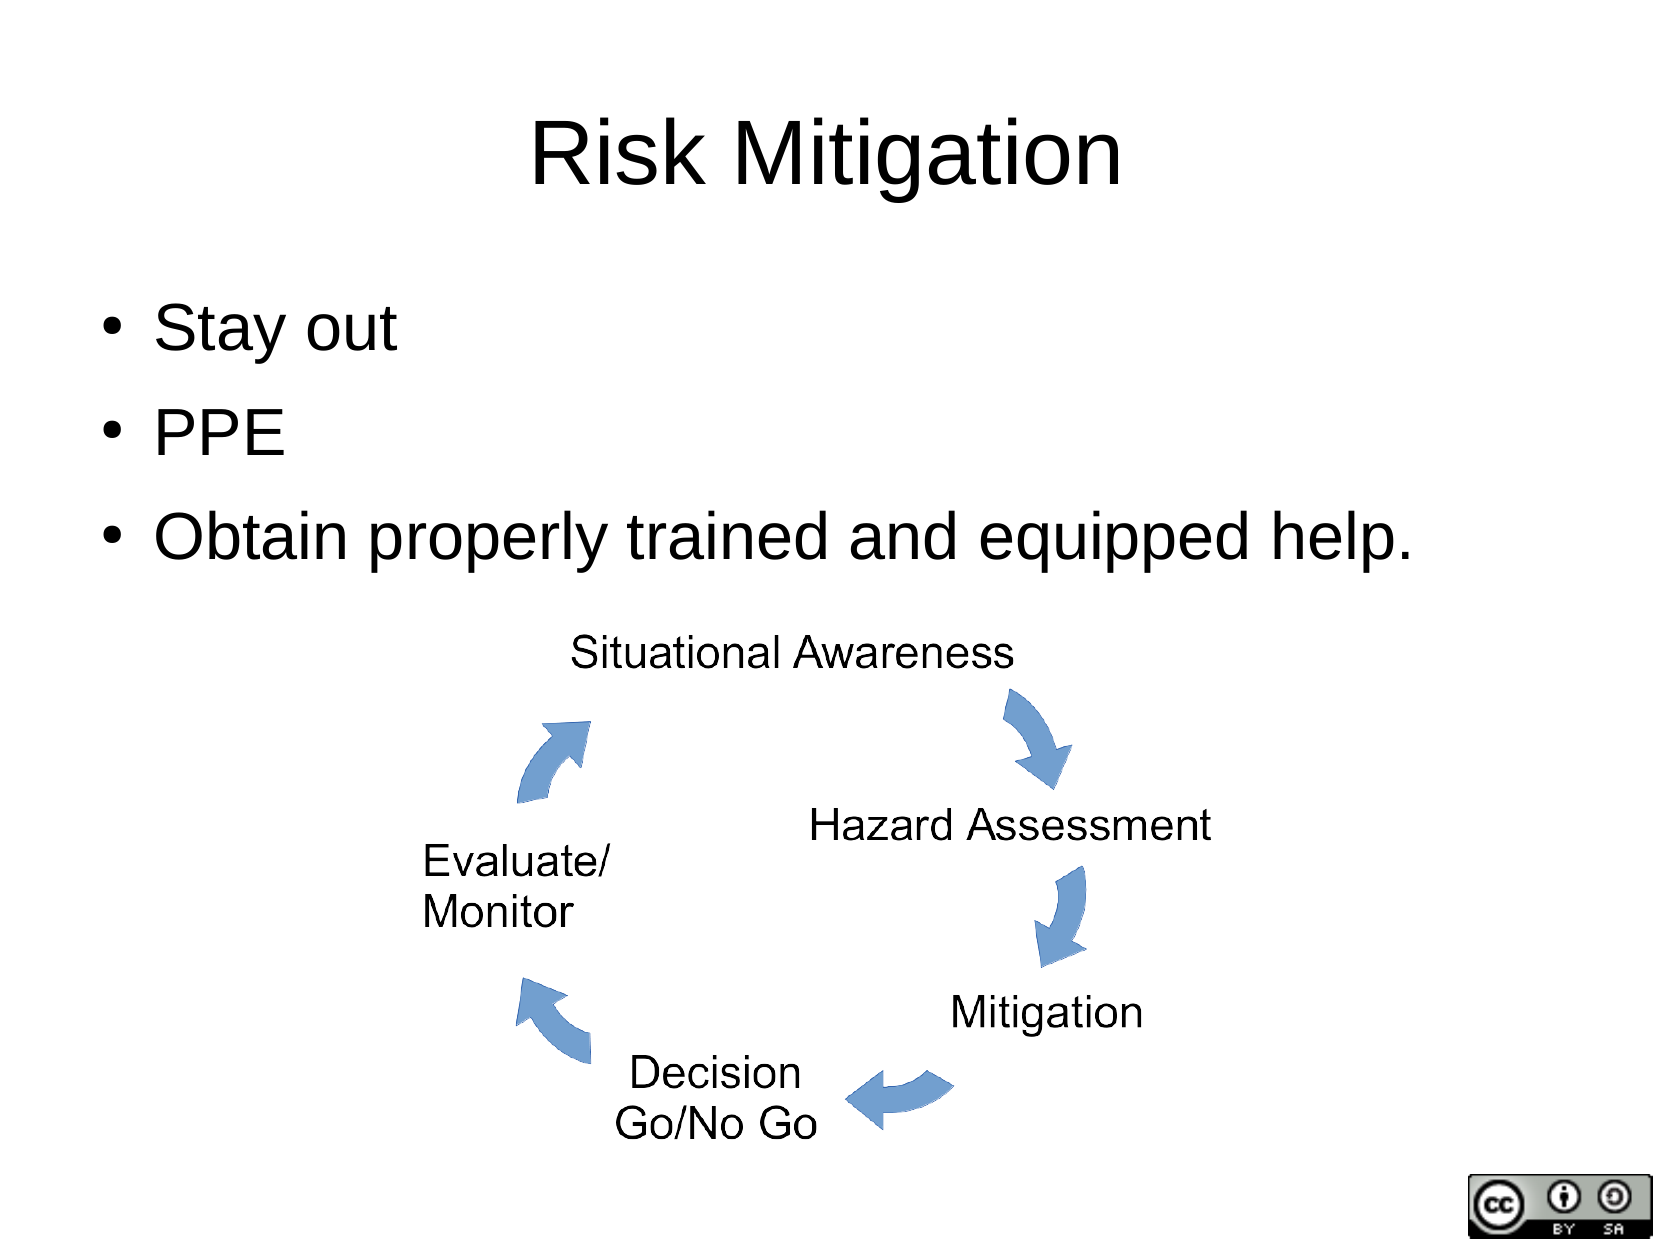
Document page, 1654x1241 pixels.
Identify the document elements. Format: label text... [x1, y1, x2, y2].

picture [350, 571, 1251, 1241]
picture [1468, 1174, 1653, 1239]
title Risk Mitigation [82, 49, 1571, 257]
list Stay out PPE Obtain properly trained and equipped help. [82, 290, 1571, 1010]
